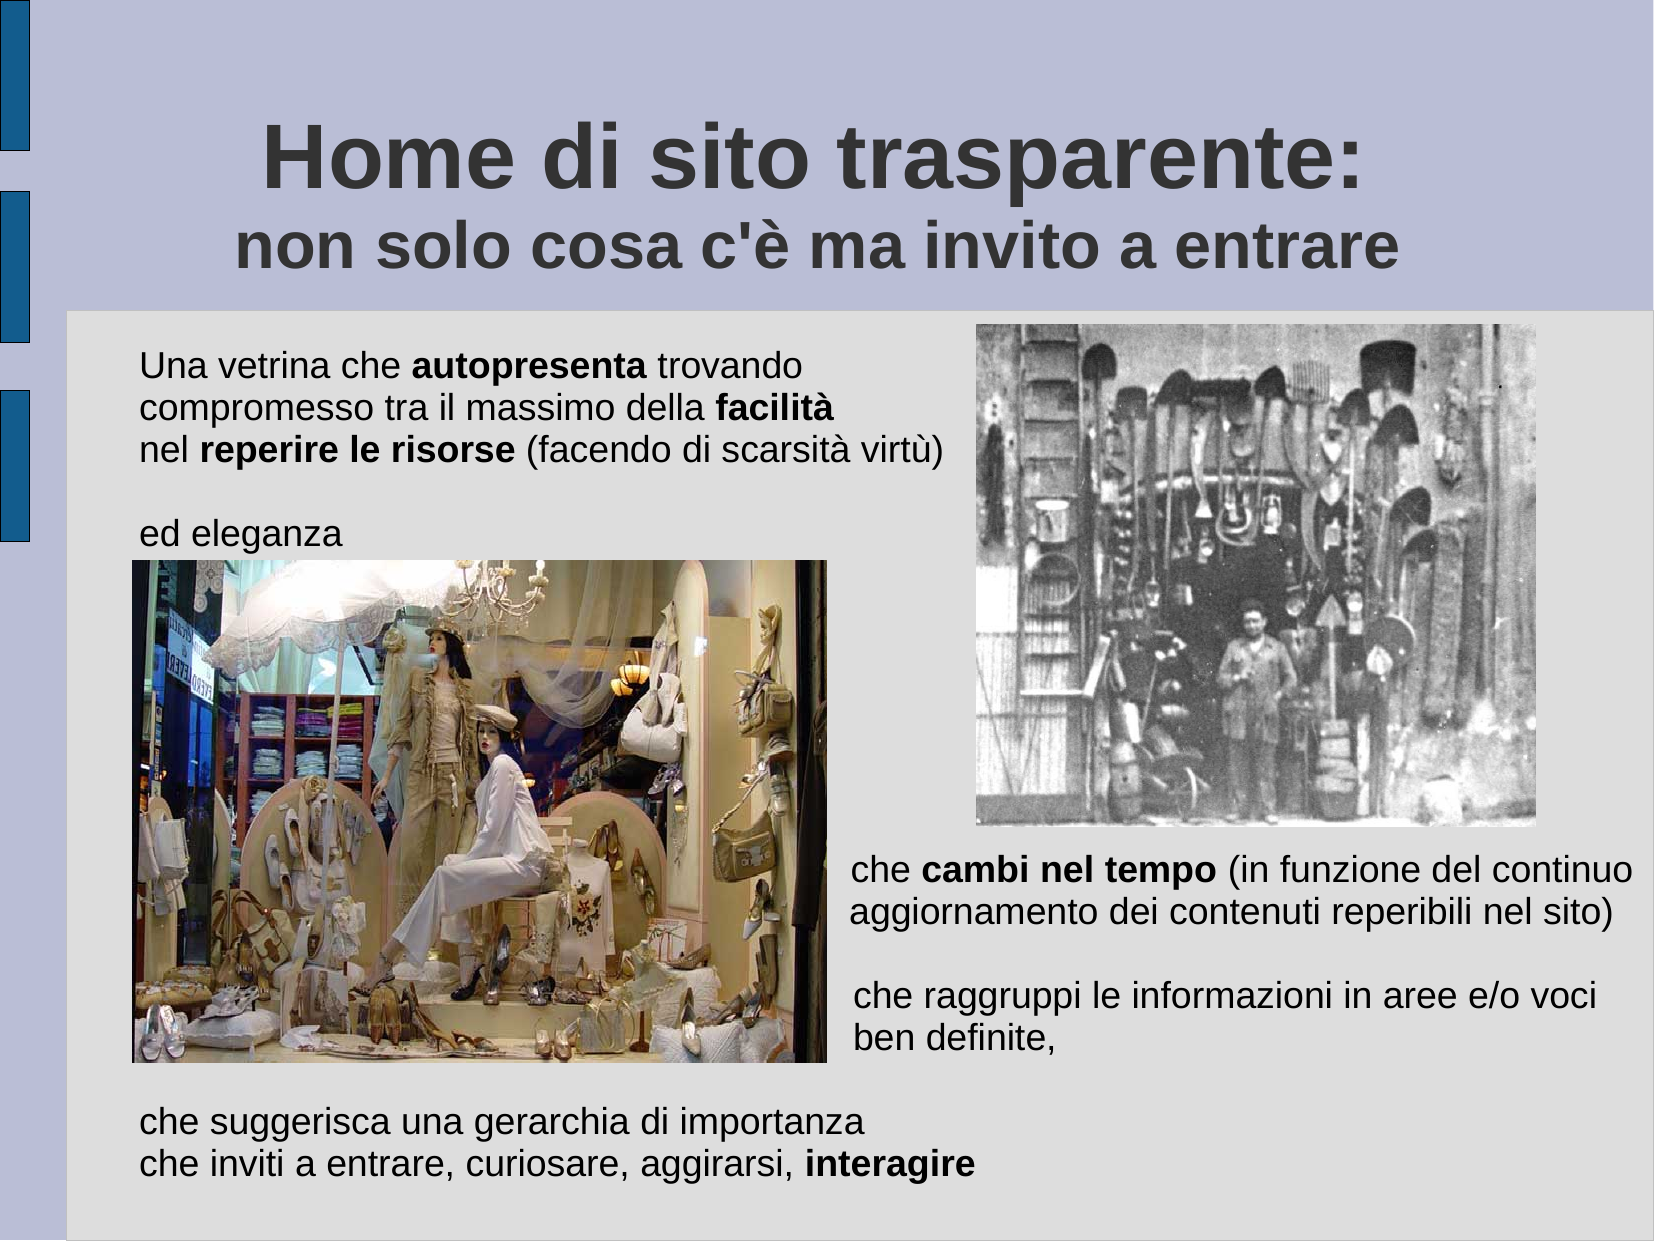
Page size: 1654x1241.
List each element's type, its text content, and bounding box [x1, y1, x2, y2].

title Home di sito trasparente: non solo cosa c'è ma invito a entrare [121, 91, 1534, 299]
picture [976, 324, 1536, 827]
list Una vetrina che autopresenta trovando compromesso tra il massimo della facilità nel reperire le risorse (facendo di scarsità virtù) ed eleganza che cambi nel tempo (in funzione del continuo aggiornamento dei contenuti reperibili nel sito) che raggruppi le informazioni in aree e/o voci ben definite, che suggerisca una gerarchia di importanza che inviti a entrare, curiosare, aggirarsi, interagire [121, 344, 1654, 1241]
picture [132, 560, 827, 1063]
